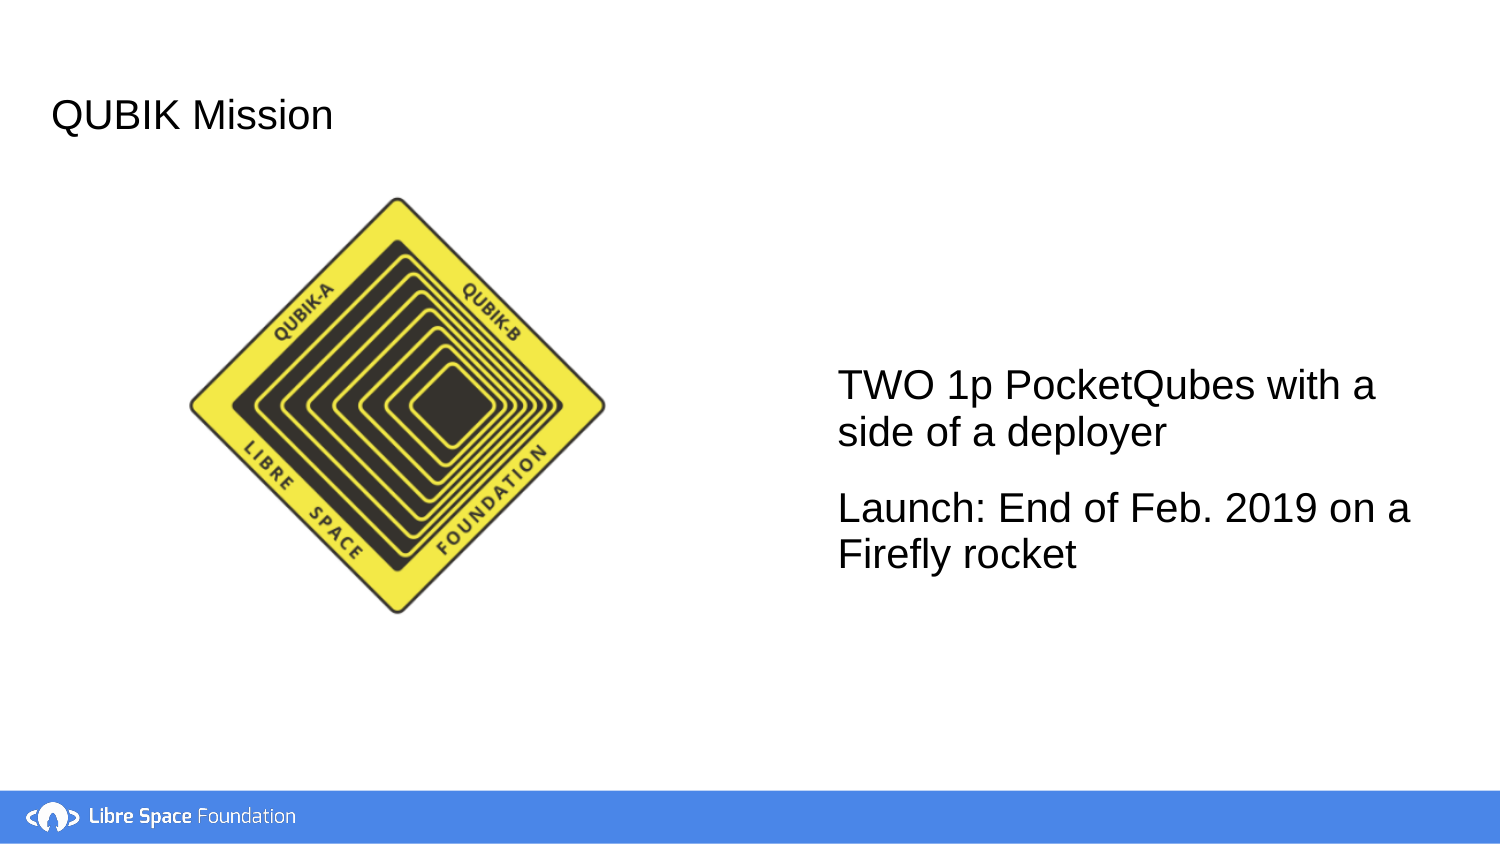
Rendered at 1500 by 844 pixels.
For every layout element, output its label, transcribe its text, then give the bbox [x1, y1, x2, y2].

picture [150, 183, 652, 650]
list [75, 197, 734, 687]
title QUBIK Mission [51, 45, 1449, 184]
picture [26, 802, 295, 832]
list TWO 1p PocketQubes with a side of a deployer Launch: End of Feb. 2019 on a Firefly rocket [766, 210, 1426, 687]
